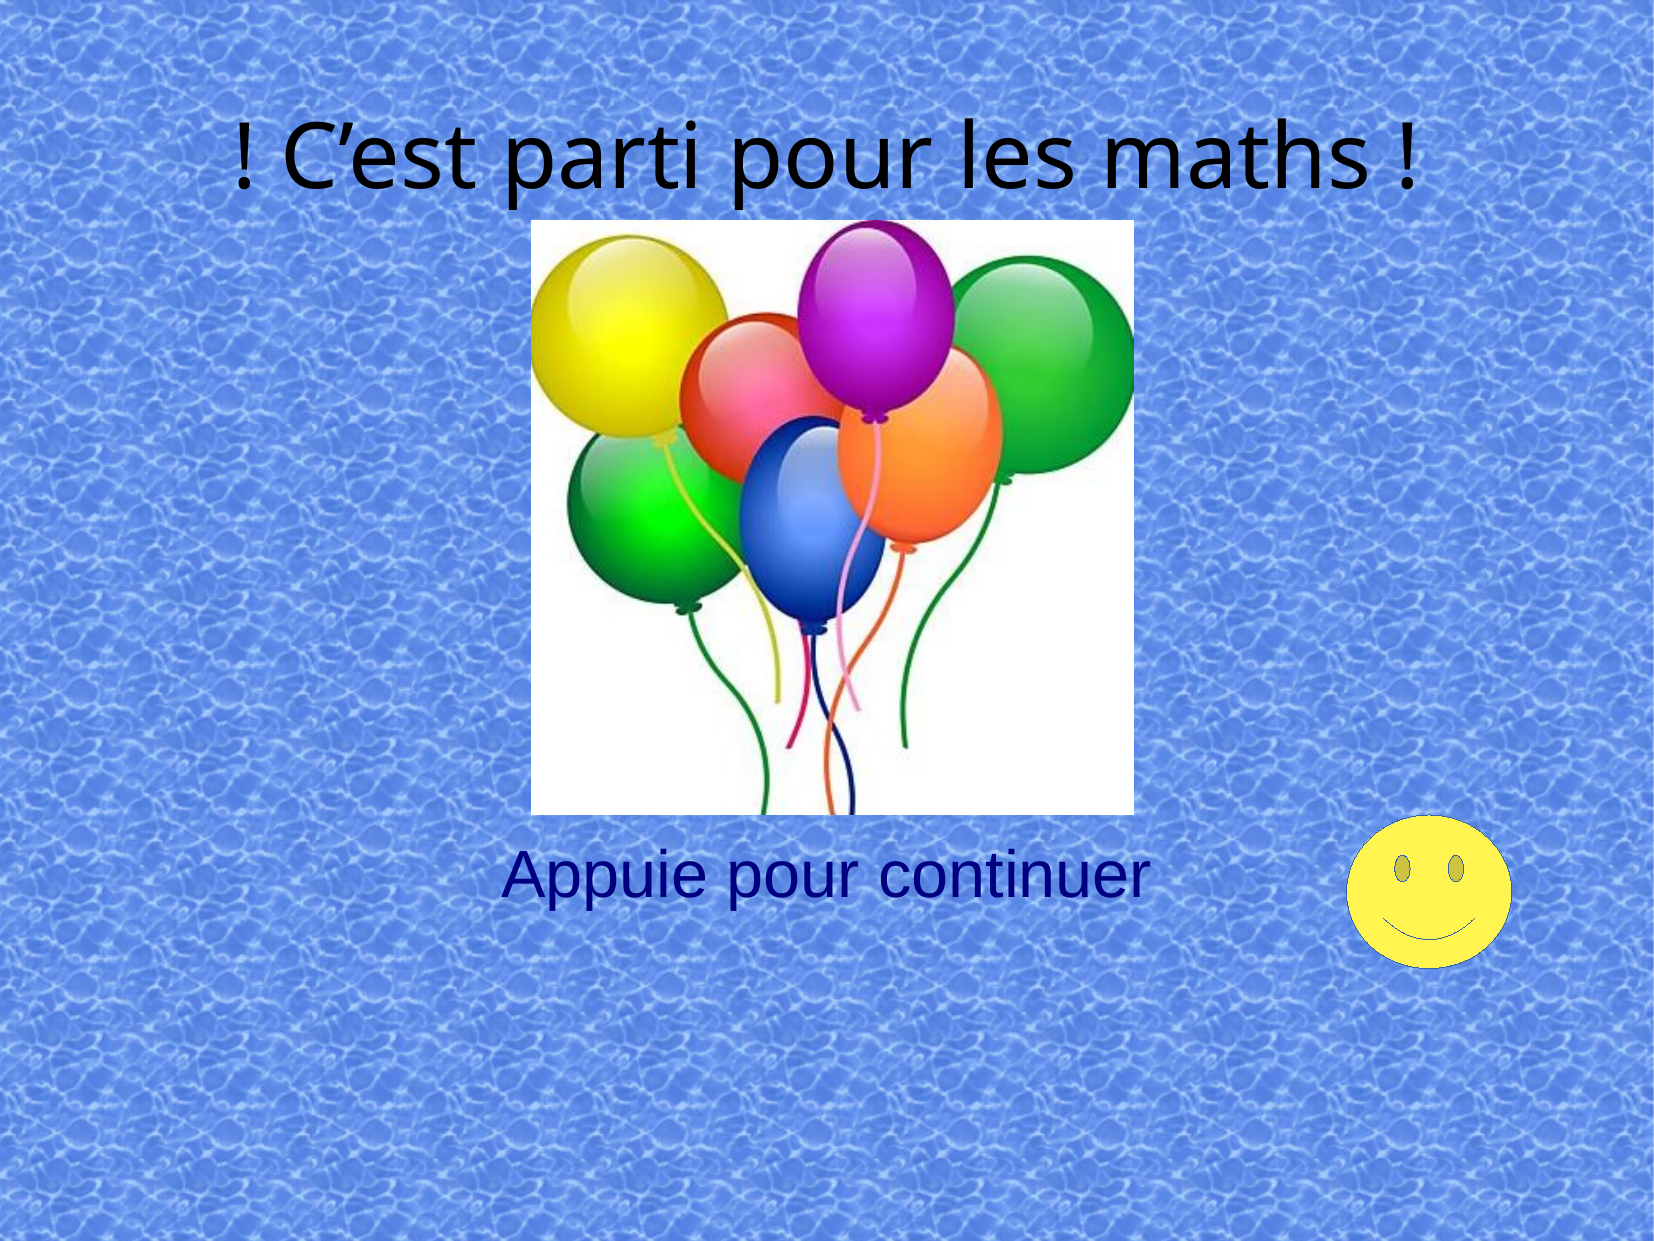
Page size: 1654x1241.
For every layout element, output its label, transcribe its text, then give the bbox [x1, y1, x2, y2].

title ! C’est parti pour les maths ! [82, 49, 1571, 257]
text_box [1346, 814, 1512, 969]
subtitle Appuie pour continuer [82, 290, 1571, 1010]
picture [0, 0, 1654, 1241]
